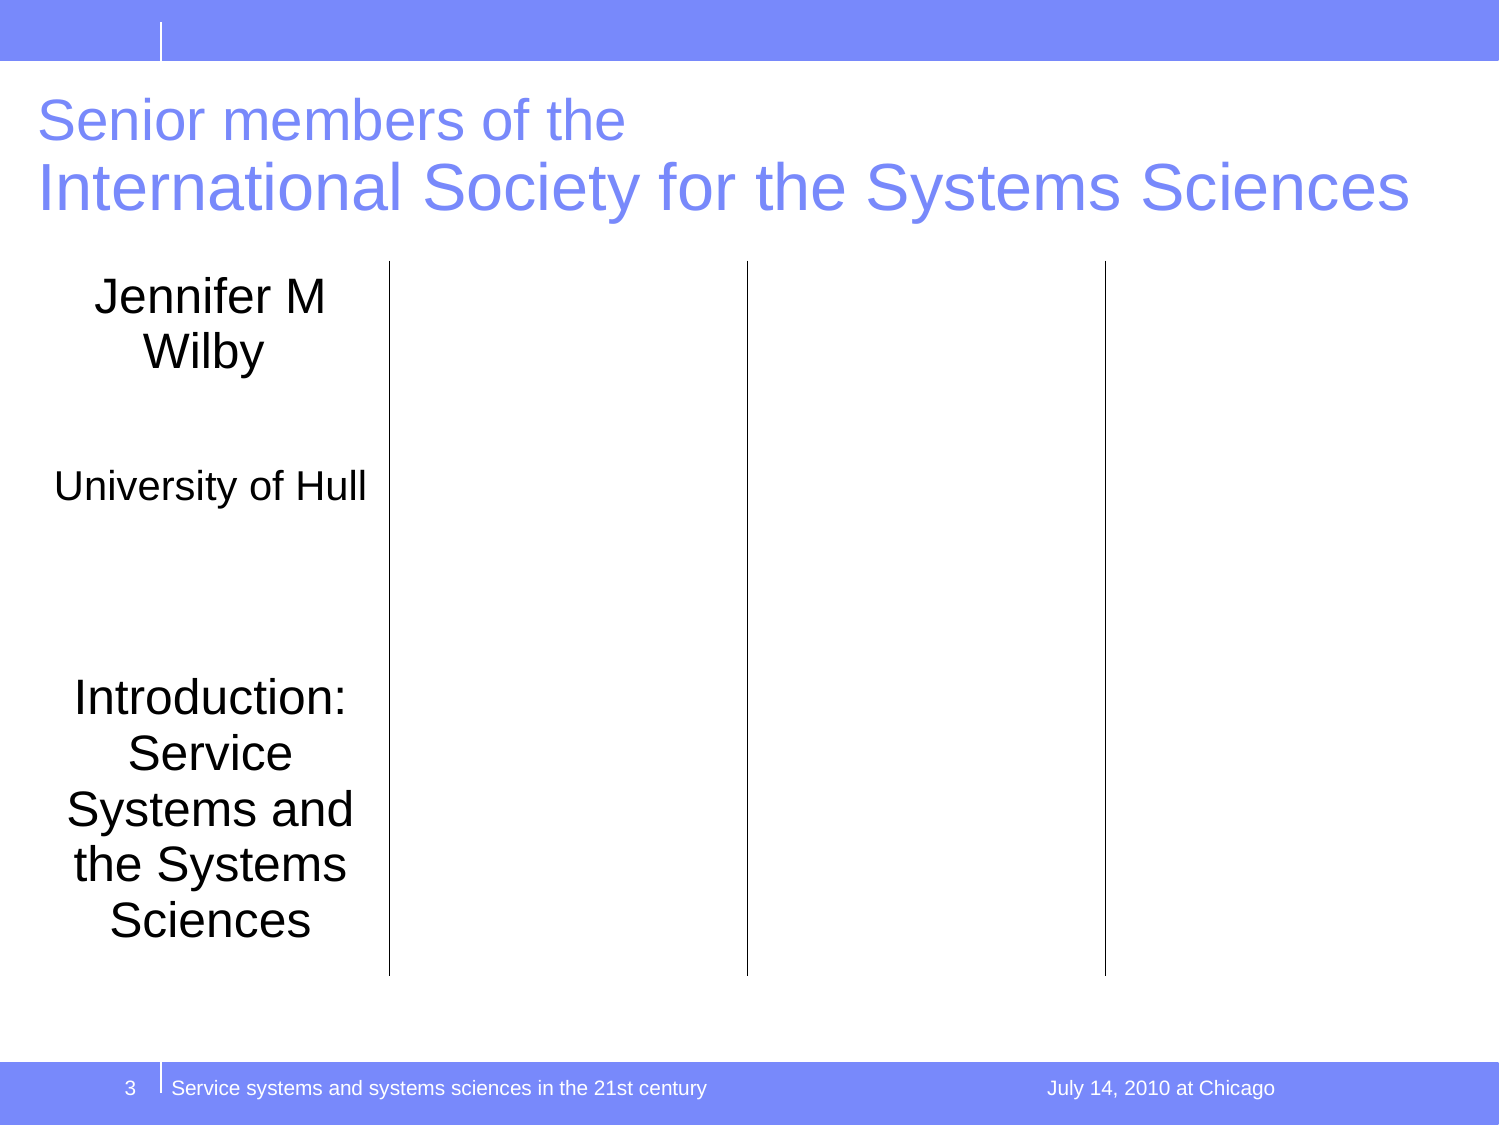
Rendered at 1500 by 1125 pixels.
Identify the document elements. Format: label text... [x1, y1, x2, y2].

table_cell Introduction: Service Systems and the Systems Sciences [32, 663, 389, 976]
table_header [748, 261, 1105, 455]
title Senior members of the International Society for the Systems Sciences [37, 90, 1463, 225]
table_cell [1106, 455, 1463, 663]
table_header [1106, 261, 1463, 455]
table_header [390, 261, 747, 455]
table_header Jennifer M Wilby [32, 261, 389, 455]
table_cell University of Hull [32, 455, 389, 663]
table_cell [390, 455, 747, 663]
table_cell [748, 455, 1105, 663]
table_cell [390, 663, 747, 976]
table_cell [1106, 663, 1463, 976]
table_cell [748, 663, 1105, 976]
